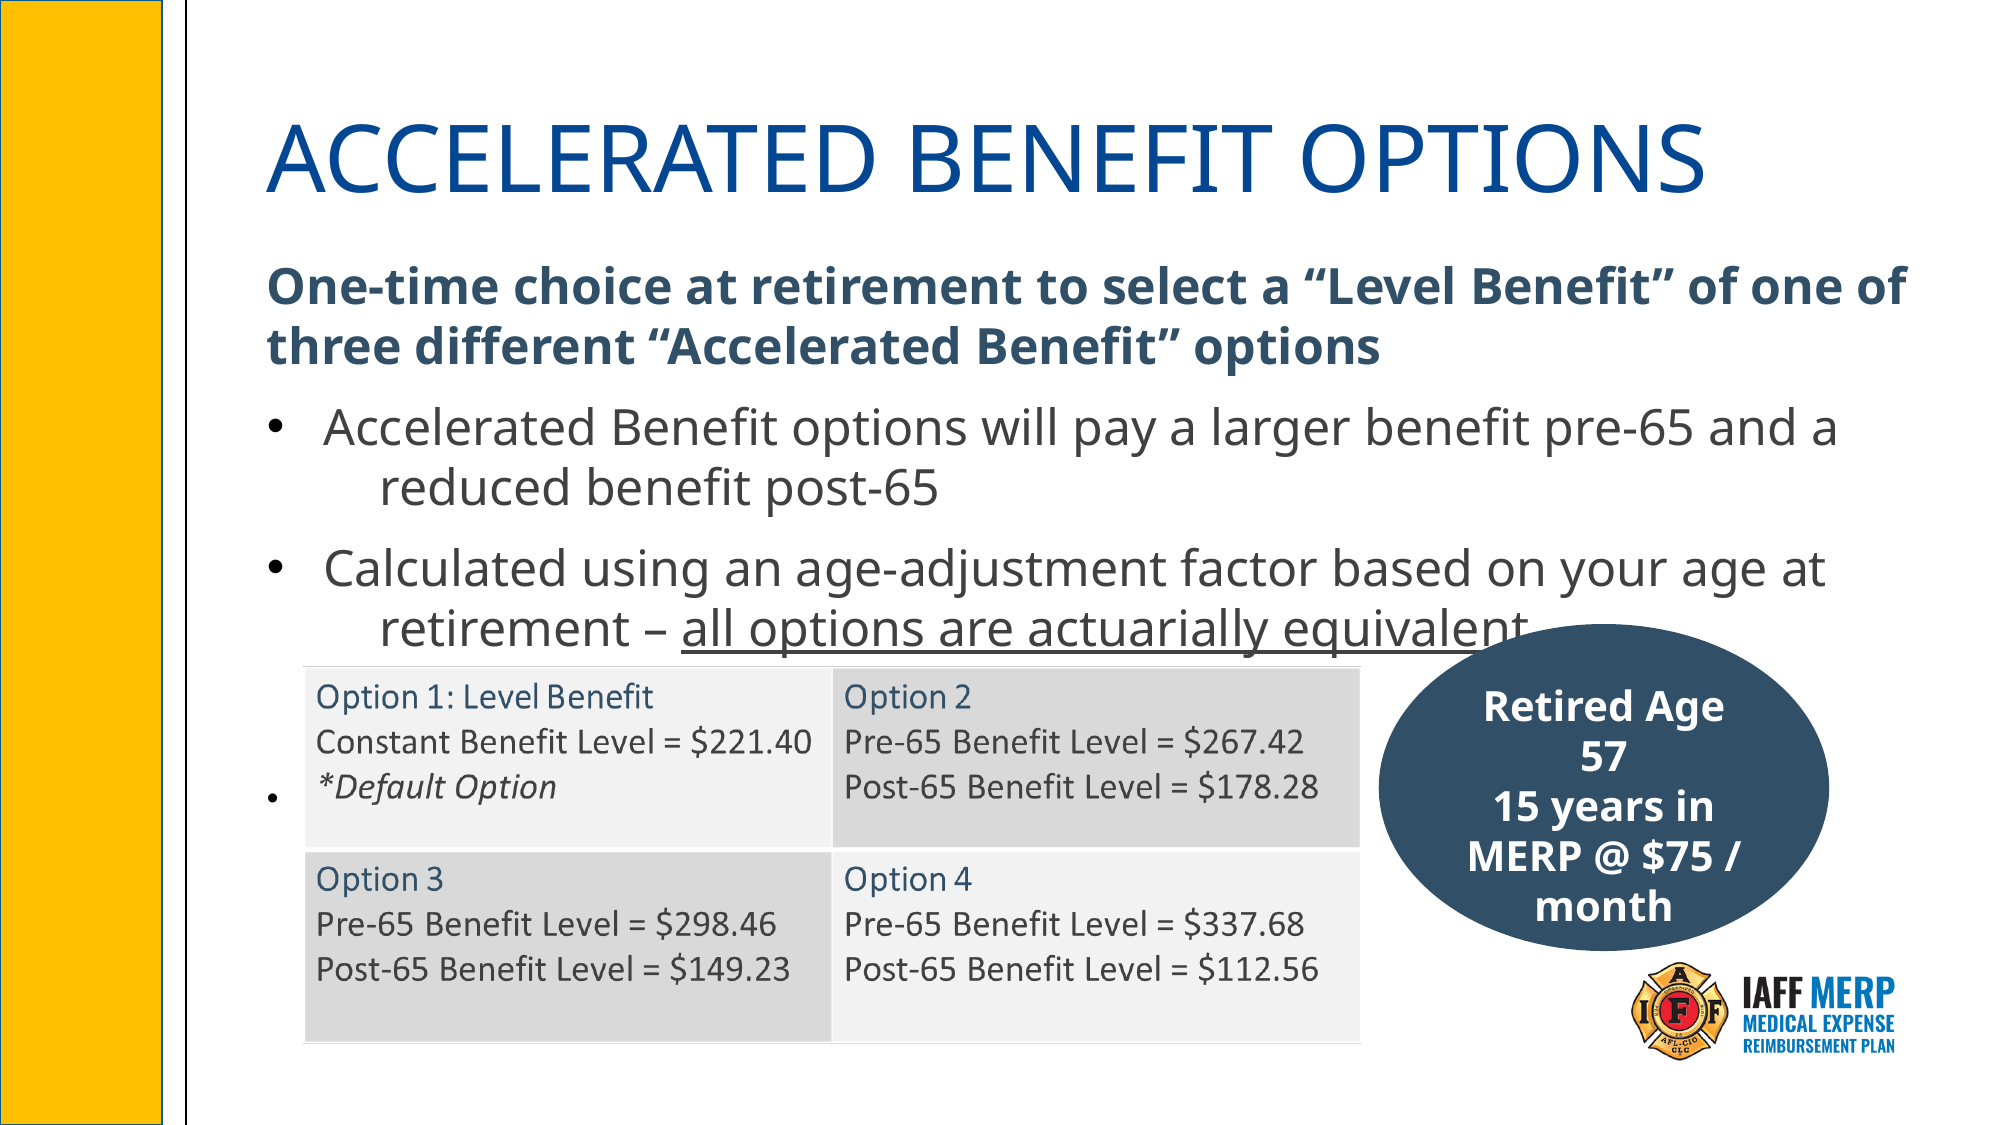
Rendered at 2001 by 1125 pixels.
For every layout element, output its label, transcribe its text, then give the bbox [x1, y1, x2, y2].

text_box [0, 0, 162, 1125]
picture [1620, 950, 1906, 1070]
picture [303, 661, 1363, 1044]
list One-time choice at retirement to select a “Level Benefit” of one of three different “Accelerated Benefit” options Accelerated Benefit options will pay a larger benefit pre-65 and a reduced benefit post-65 Calculated using an age-adjustment factor based on your age at retirement – all options are actuarially equivalent [216, 236, 1851, 1059]
text_box Retired Age 57 15 years in MERP @ $75 / month [1379, 625, 1829, 951]
title Accelerated benefit options [266, 55, 1930, 221]
